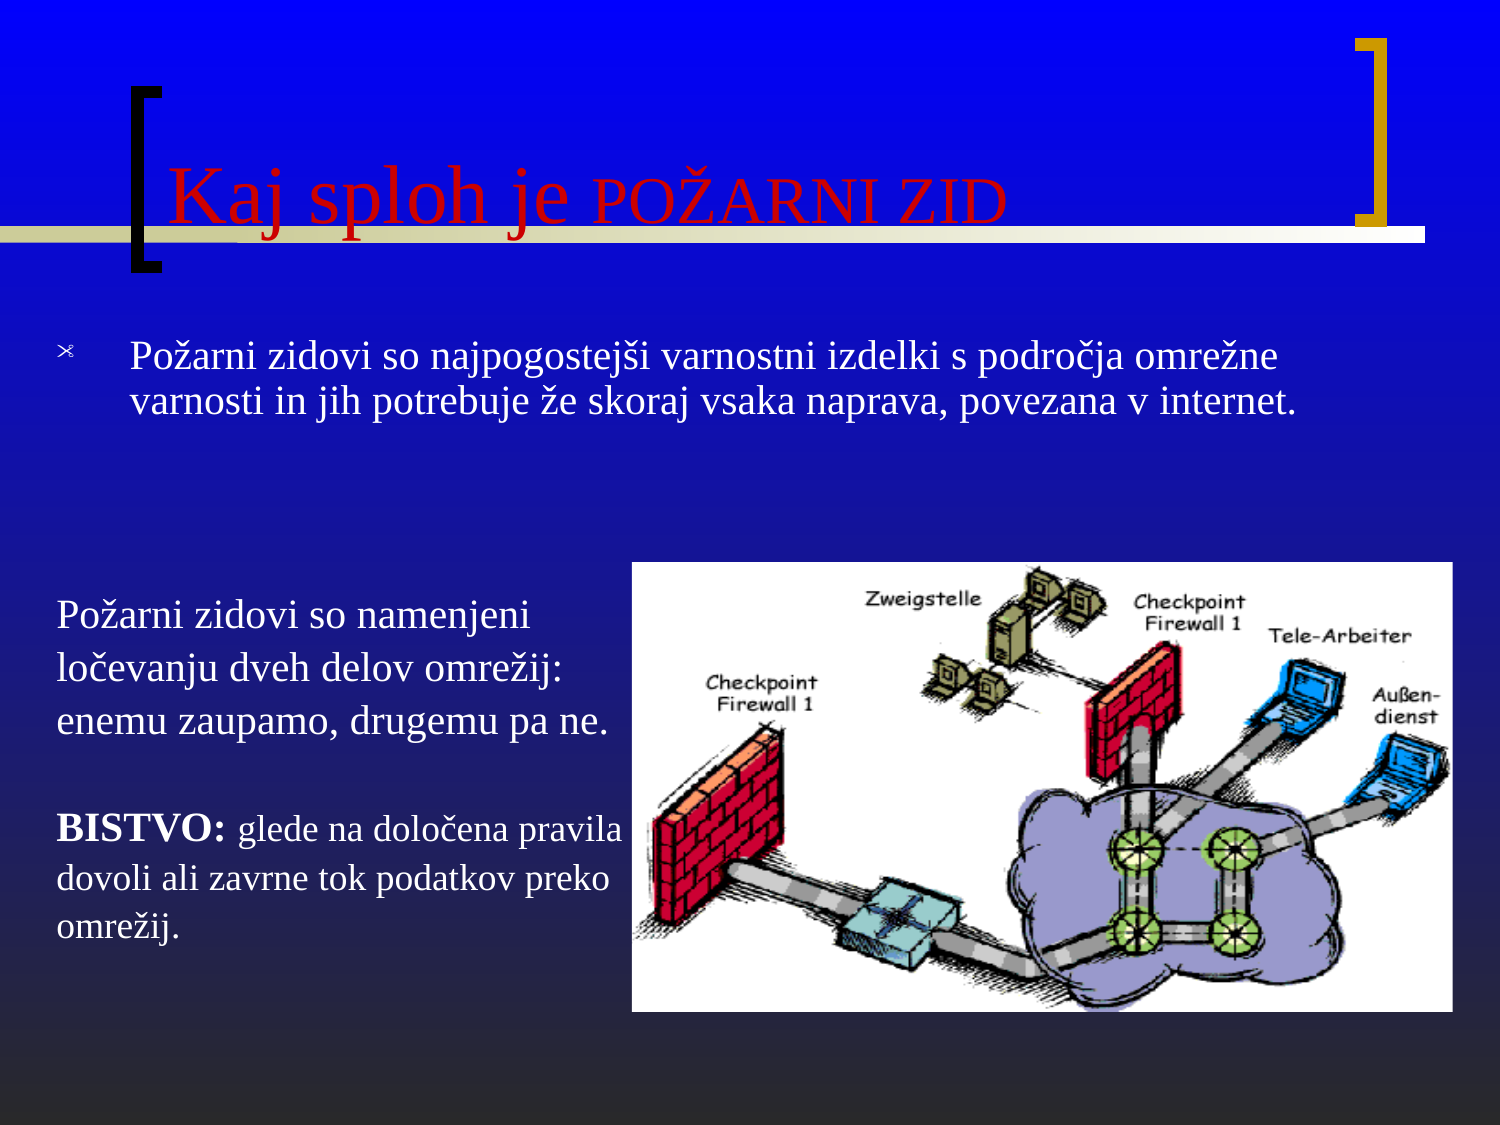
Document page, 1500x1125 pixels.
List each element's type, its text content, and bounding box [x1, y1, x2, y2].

title Kaj sploh je POŽARNI ZID [152, 15, 1328, 248]
picture [631, 562, 1453, 1012]
list Požarni zidovi so najpogostejši varnostni izdelki s področja omrežne varnosti in jih potrebuje že skoraj vsaka naprava, povezana v internet. Požarni zidovi so namenjeni ločevanju dveh delov omrežij: enemu zaupamo, drugemu pa ne. BISTVO: glede na določena pravila dovoli ali zavrne tok podatkov preko omrežij. [41, 326, 1345, 1002]
